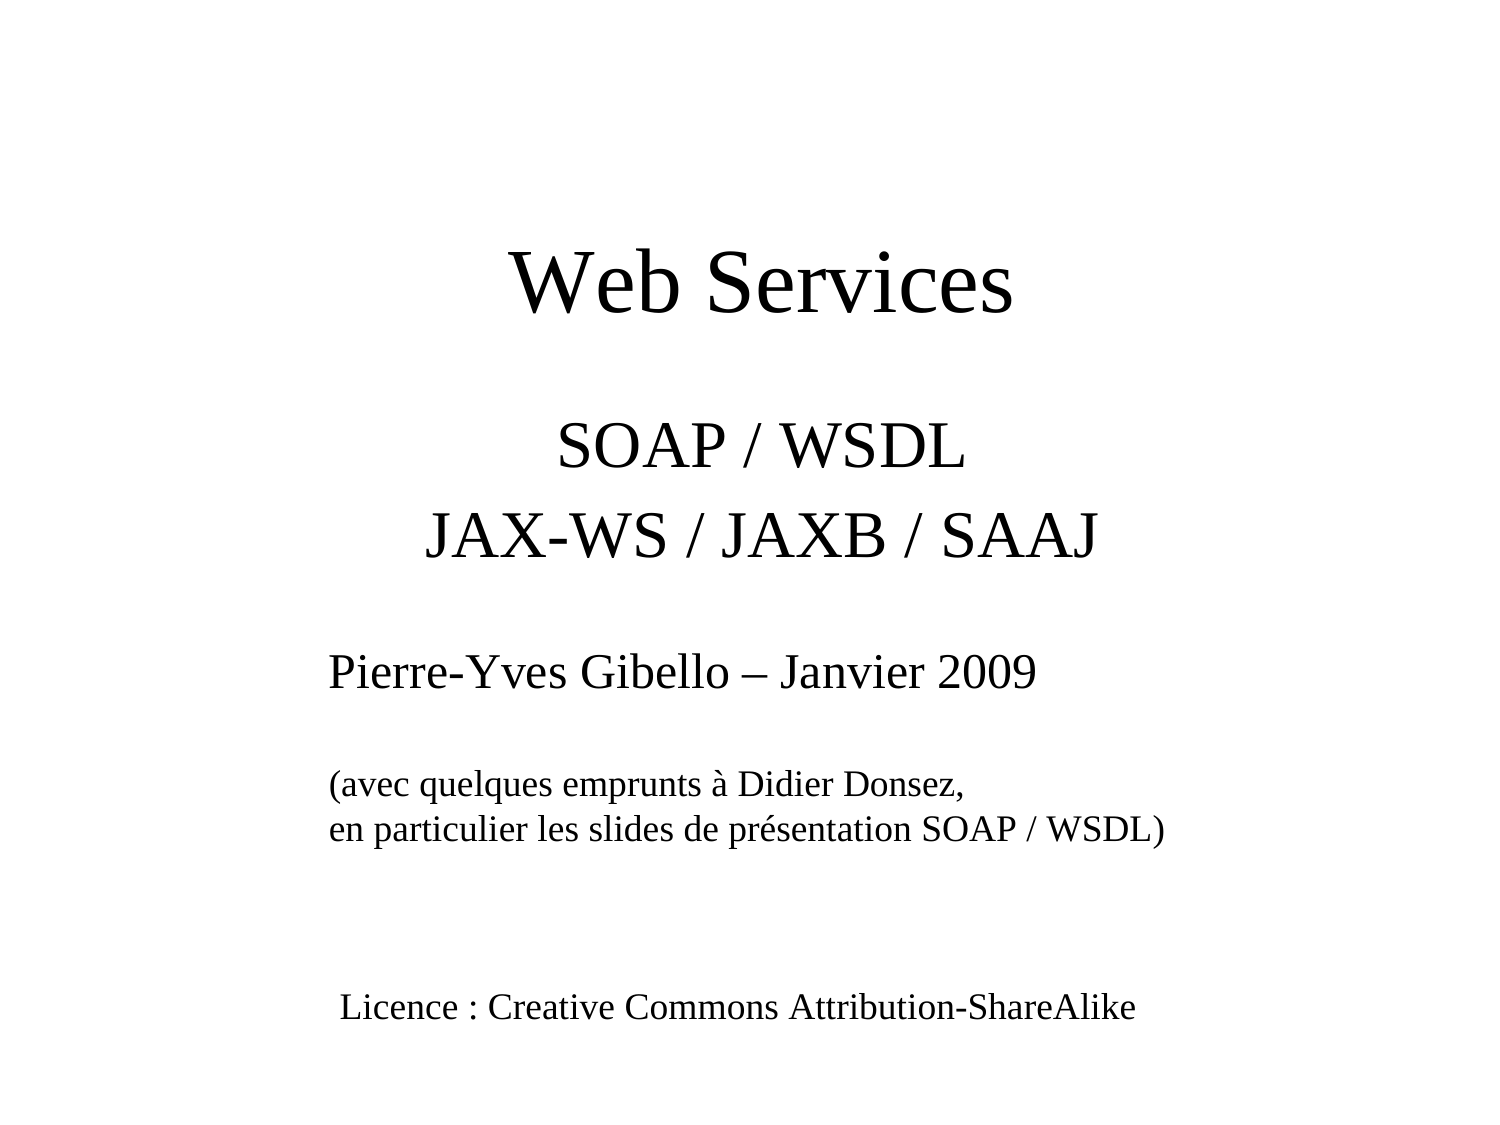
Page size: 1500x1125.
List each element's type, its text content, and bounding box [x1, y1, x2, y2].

title Web Services [125, 187, 1401, 376]
subtitle SOAP / WSDL JAX-WS / JAXB / SAAJ [237, 399, 1288, 663]
text_box Licence : Creative Commons Attribution-ShareAlike [324, 974, 1153, 1035]
text_box Pierre-Yves Gibello – Janvier 2009 (avec quelques emprunts à Didier Donsez, en particulier les slides de présentation SOAP / WSDL) [313, 631, 1182, 857]
